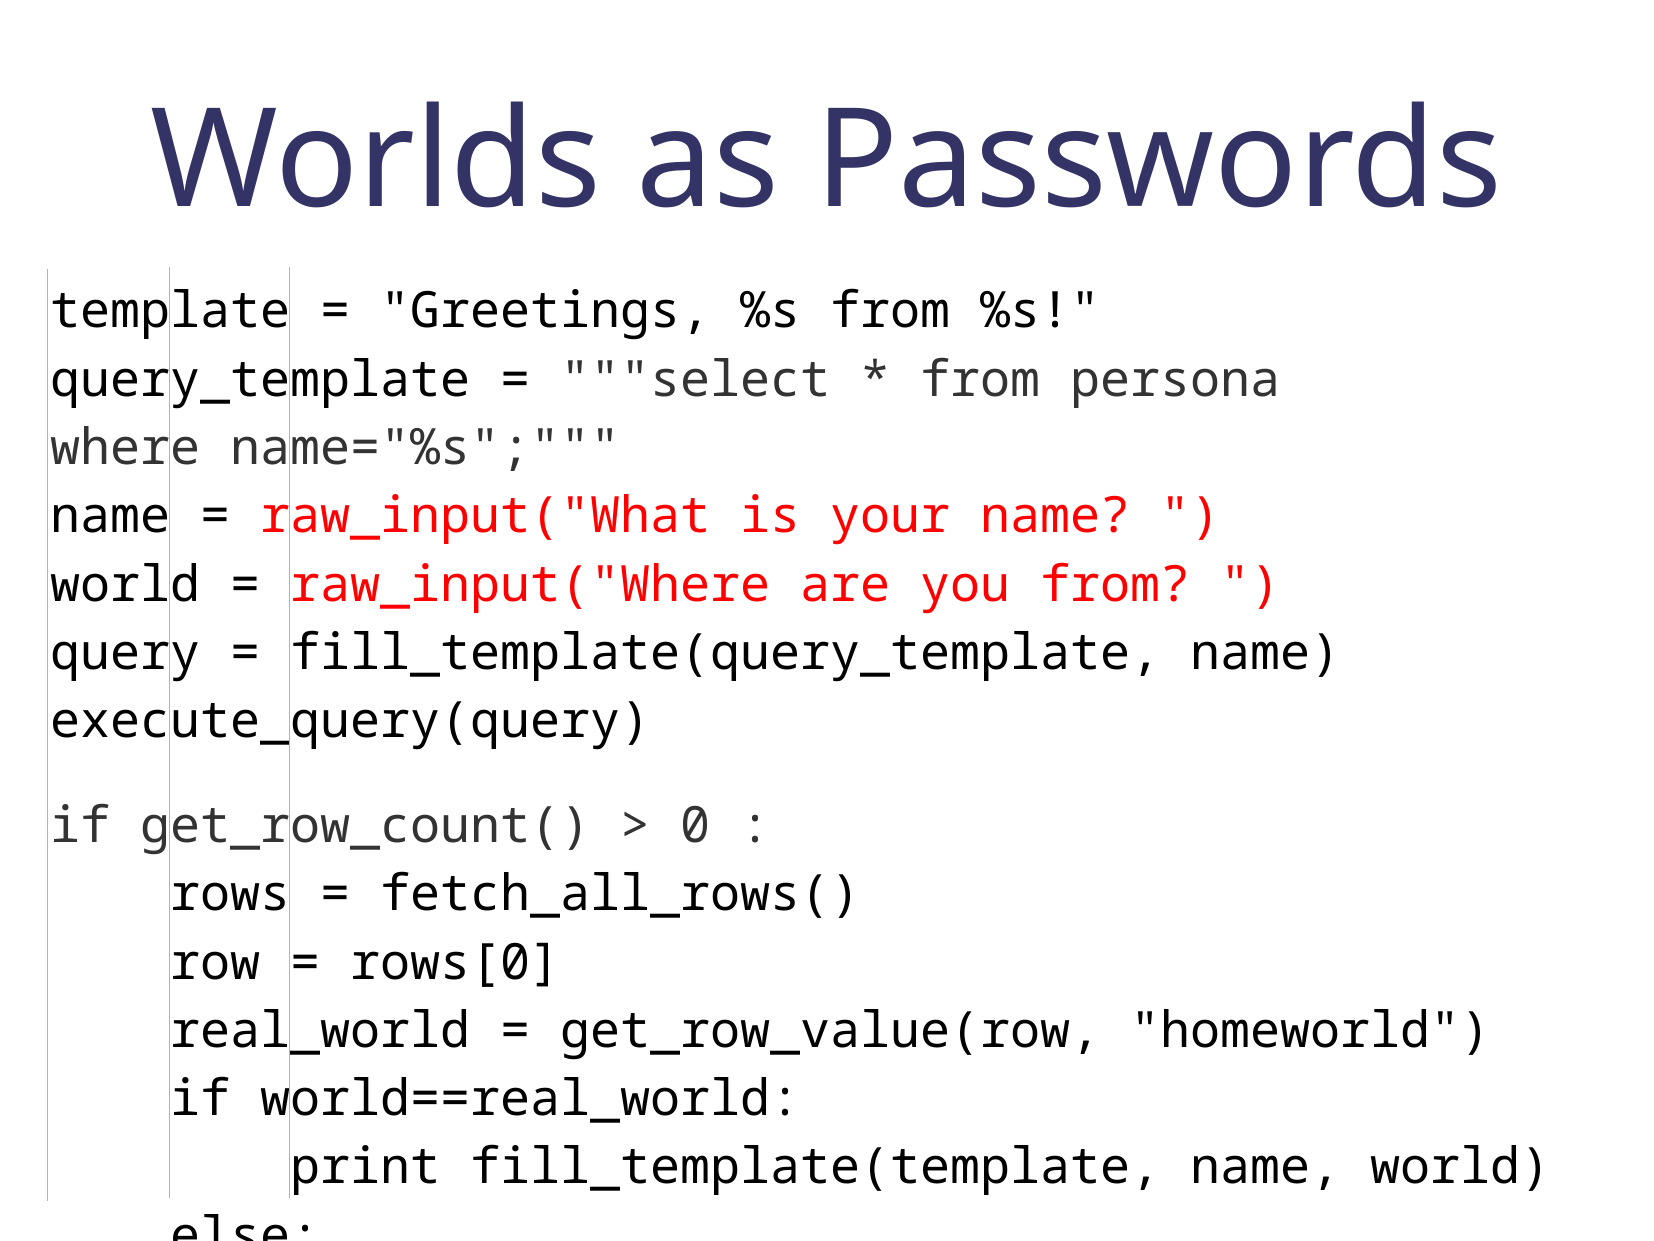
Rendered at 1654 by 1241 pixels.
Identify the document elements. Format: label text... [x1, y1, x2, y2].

title Worlds as Passwords [82, 56, 1571, 250]
subtitle template = "Greetings, %s from %s!" query_template = """select * from persona where name="%s";""" name = raw_input("What is your name? ") world = raw_input("Where are you from? ") query = fill_template(query_template, name) execute_query(query) if get_row_count() > 0 : rows = fetch_all_rows() row = rows[0] real_world = get_row_value(row, "homeworld") if world==real_world: print fill_template(template, name, world) else: print "Access denied!" else : print "No such user!" [50, 274, 1654, 1240]
